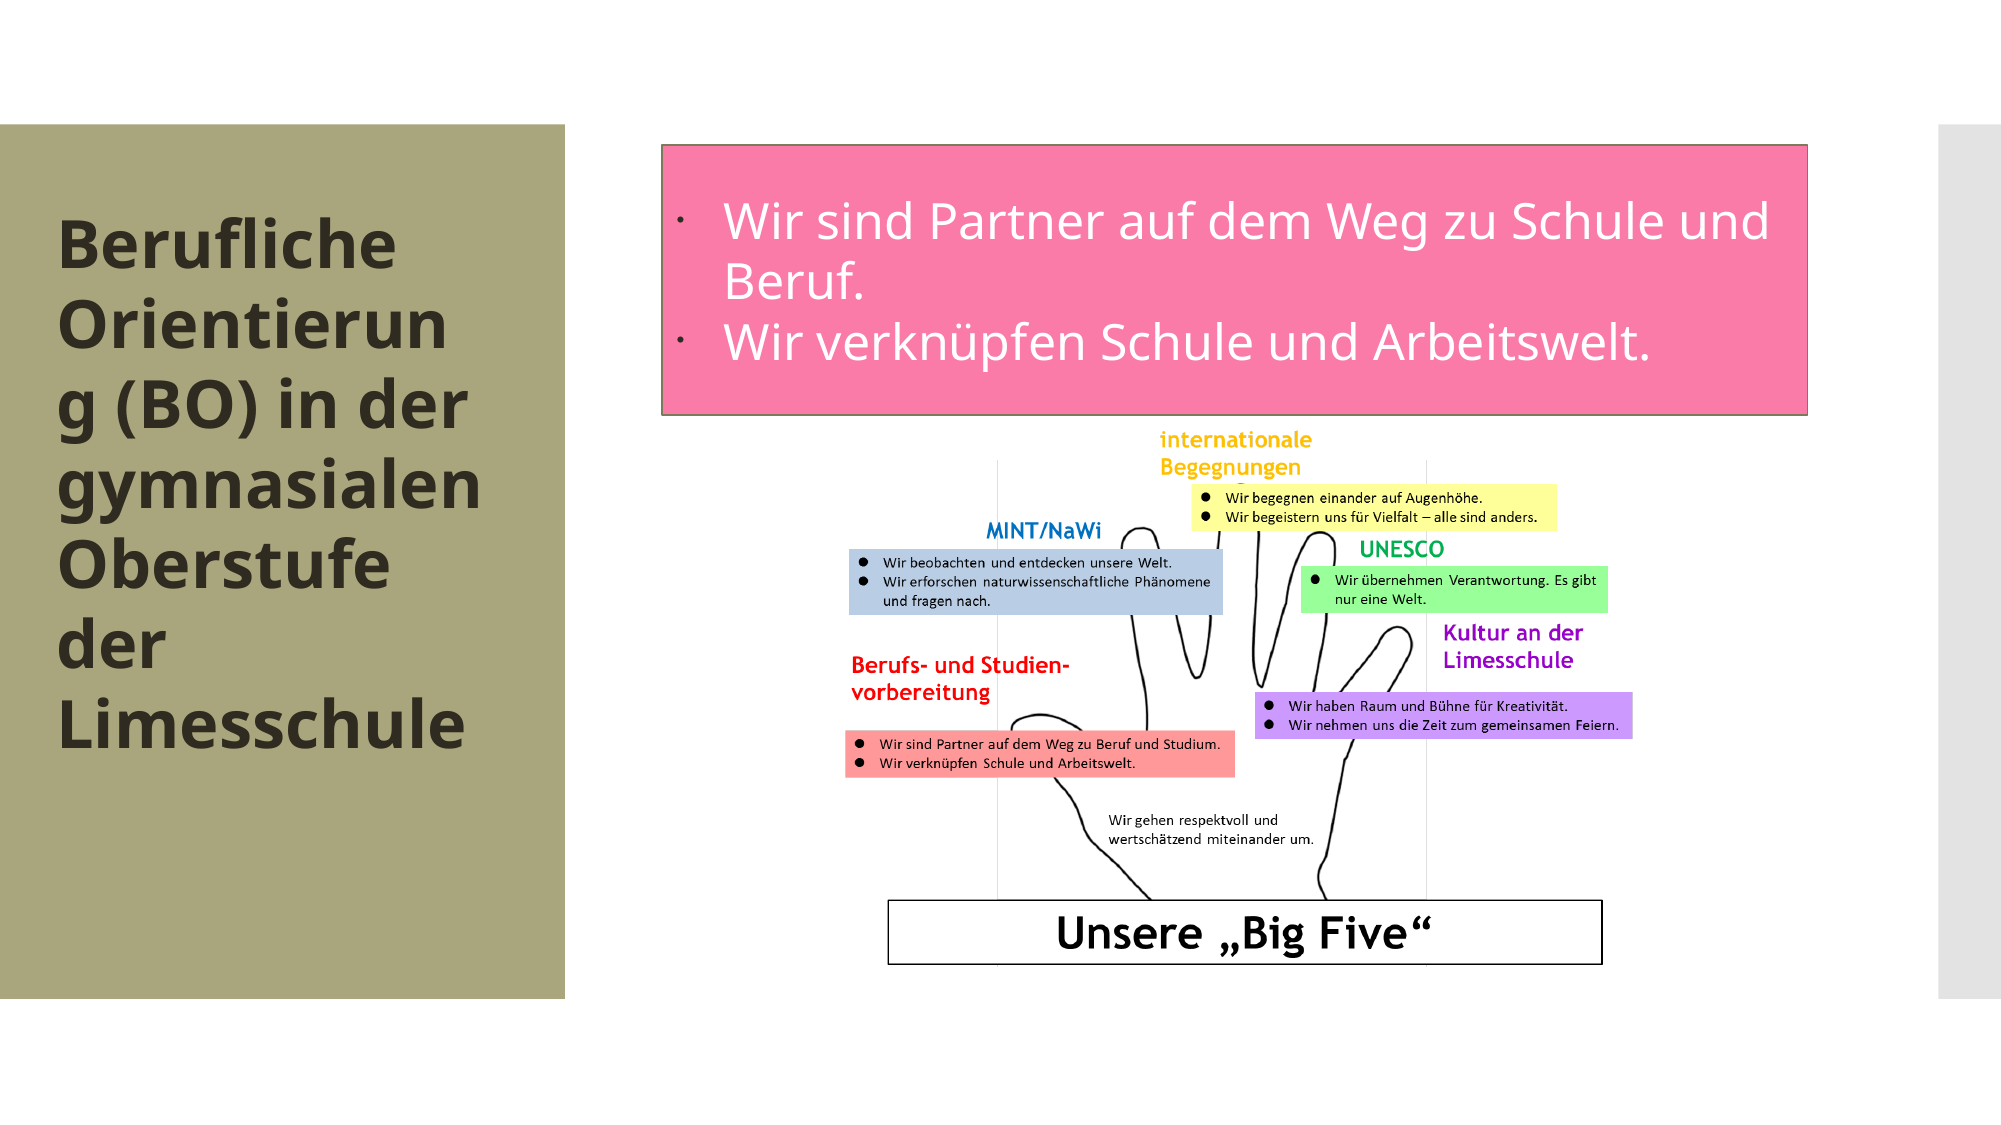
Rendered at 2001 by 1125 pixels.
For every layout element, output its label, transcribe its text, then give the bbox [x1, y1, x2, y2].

text_box Wir sind Partner auf dem Weg zu Schule und Beruf. Wir verknüpfen Schule und Arbeitswelt. [661, 145, 1808, 415]
text_box Berufliche Orientierung (BO) in der gymnasialen Oberstufe der Limesschule [41, 194, 505, 769]
list [534, 141, 1835, 982]
title [41, 212, 508, 940]
picture [837, 418, 1633, 986]
